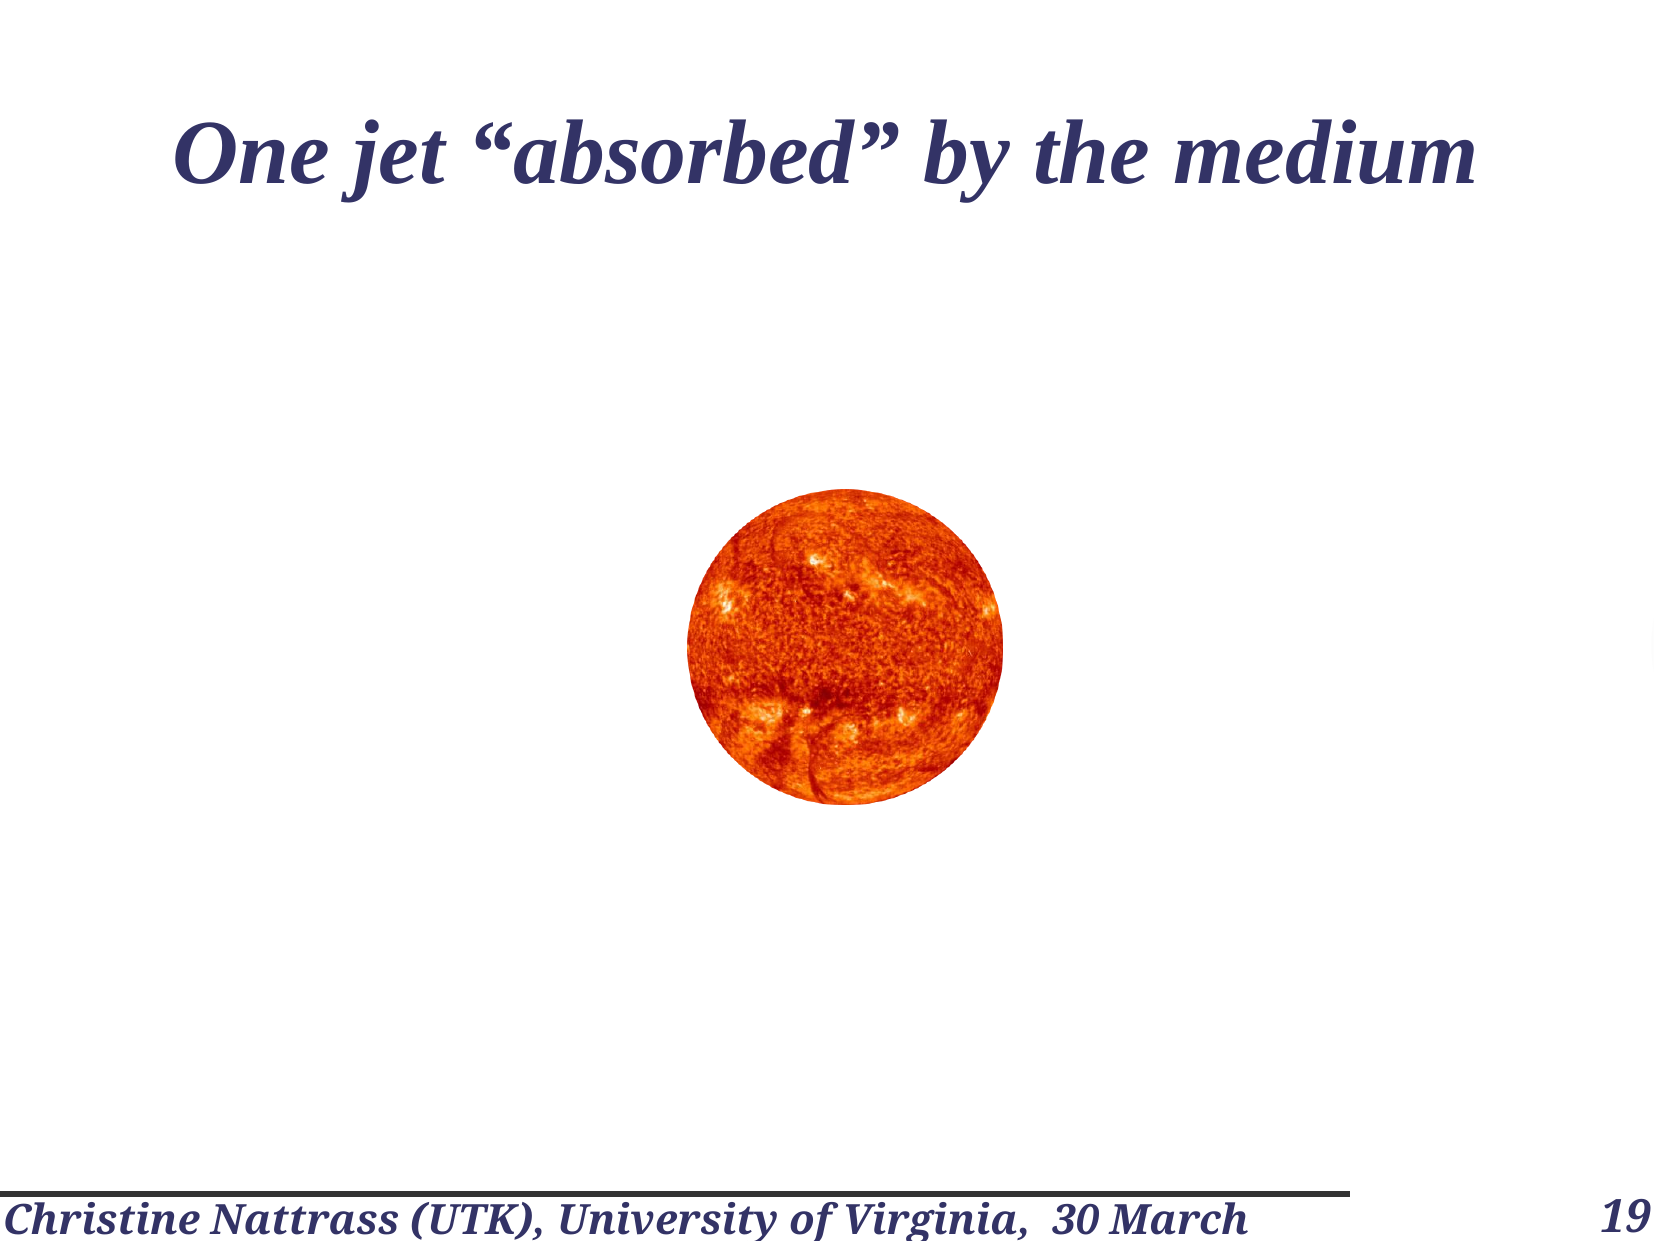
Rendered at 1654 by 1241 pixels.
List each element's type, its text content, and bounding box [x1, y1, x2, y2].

title One jet “absorbed” by the medium [82, 49, 1571, 257]
picture [687, 489, 1003, 805]
